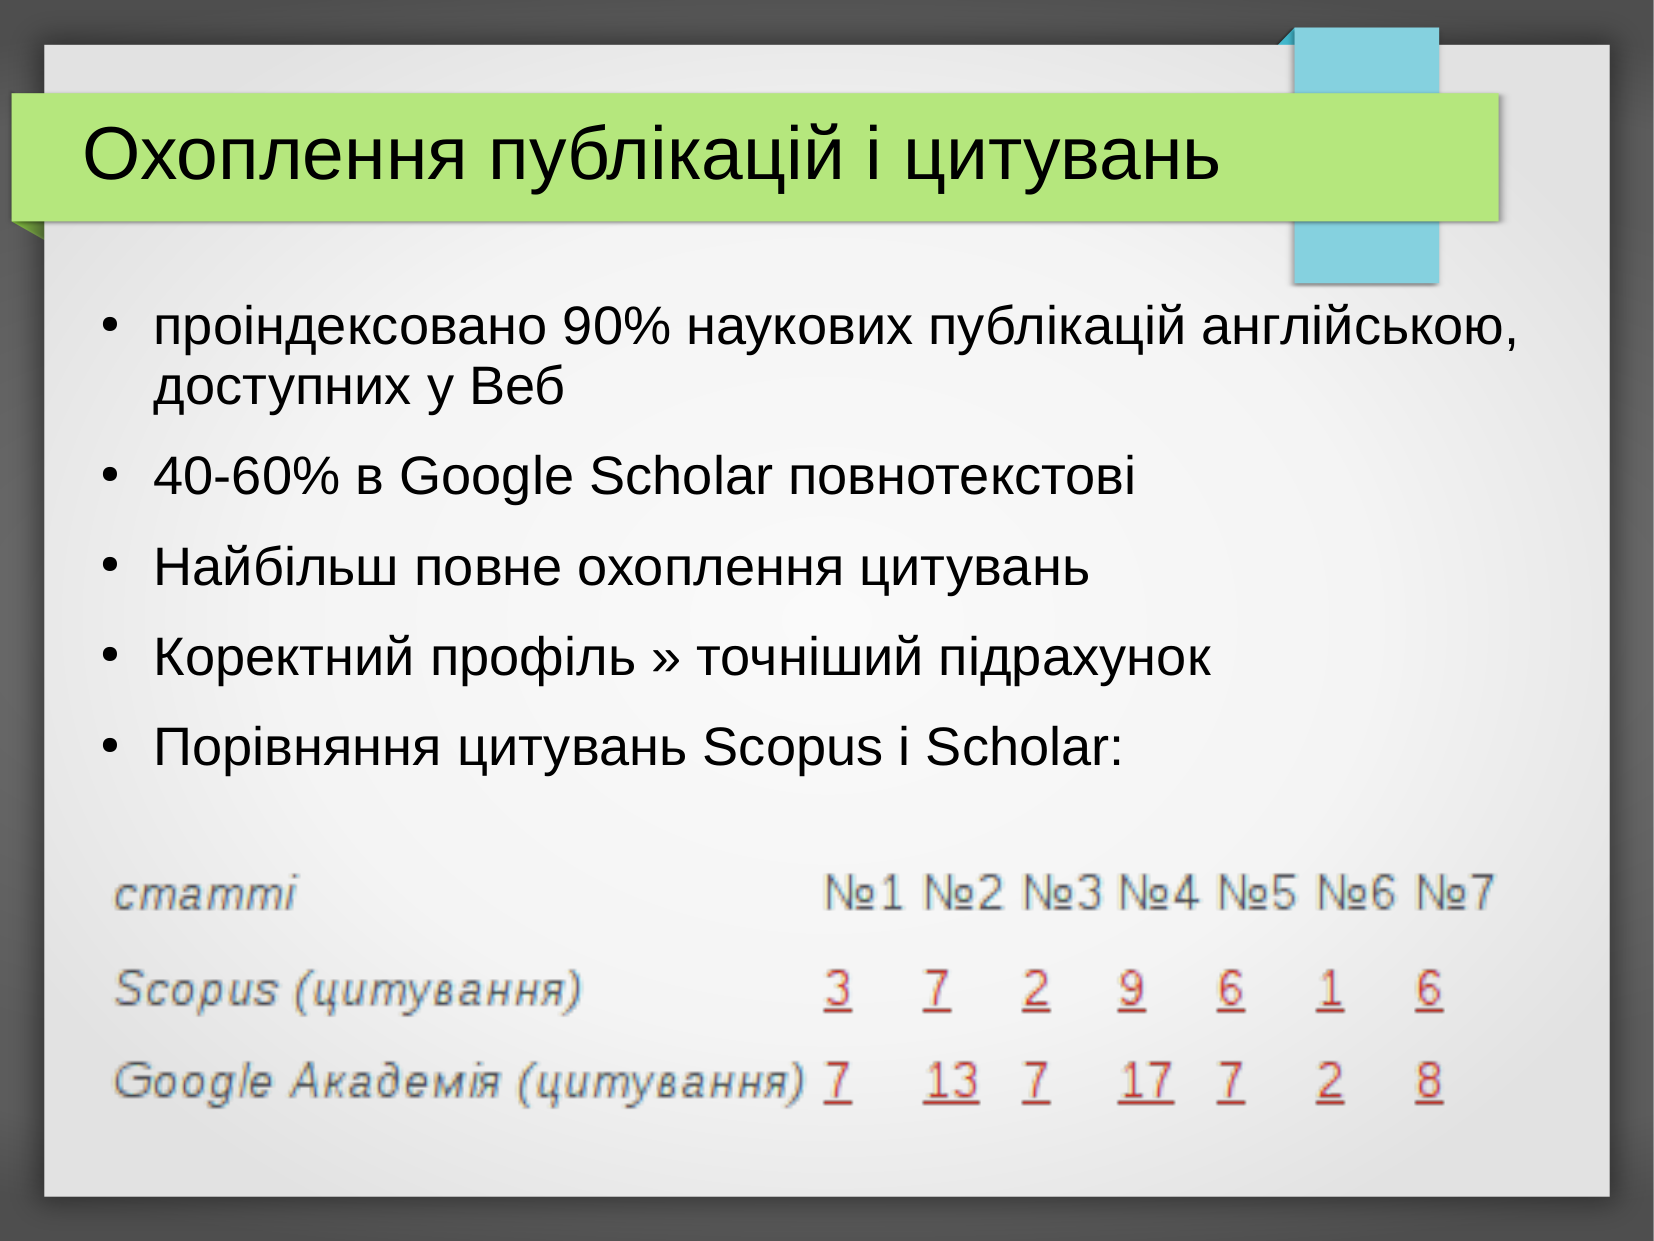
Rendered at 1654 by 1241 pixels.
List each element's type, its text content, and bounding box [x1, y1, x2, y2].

list проіндексовано 90% наукових публікацій англійською, доступних у Веб 40-60% в Google Scholar повнотекстові Найбільш повне охоплення цитувань Коректний профіль » точніший підрахунок Порівняння цитувань Scopus i Scholar: [82, 295, 1571, 840]
picture [0, 0, 1654, 1241]
title Охоплення публікацій і цитувань [82, 94, 1264, 213]
